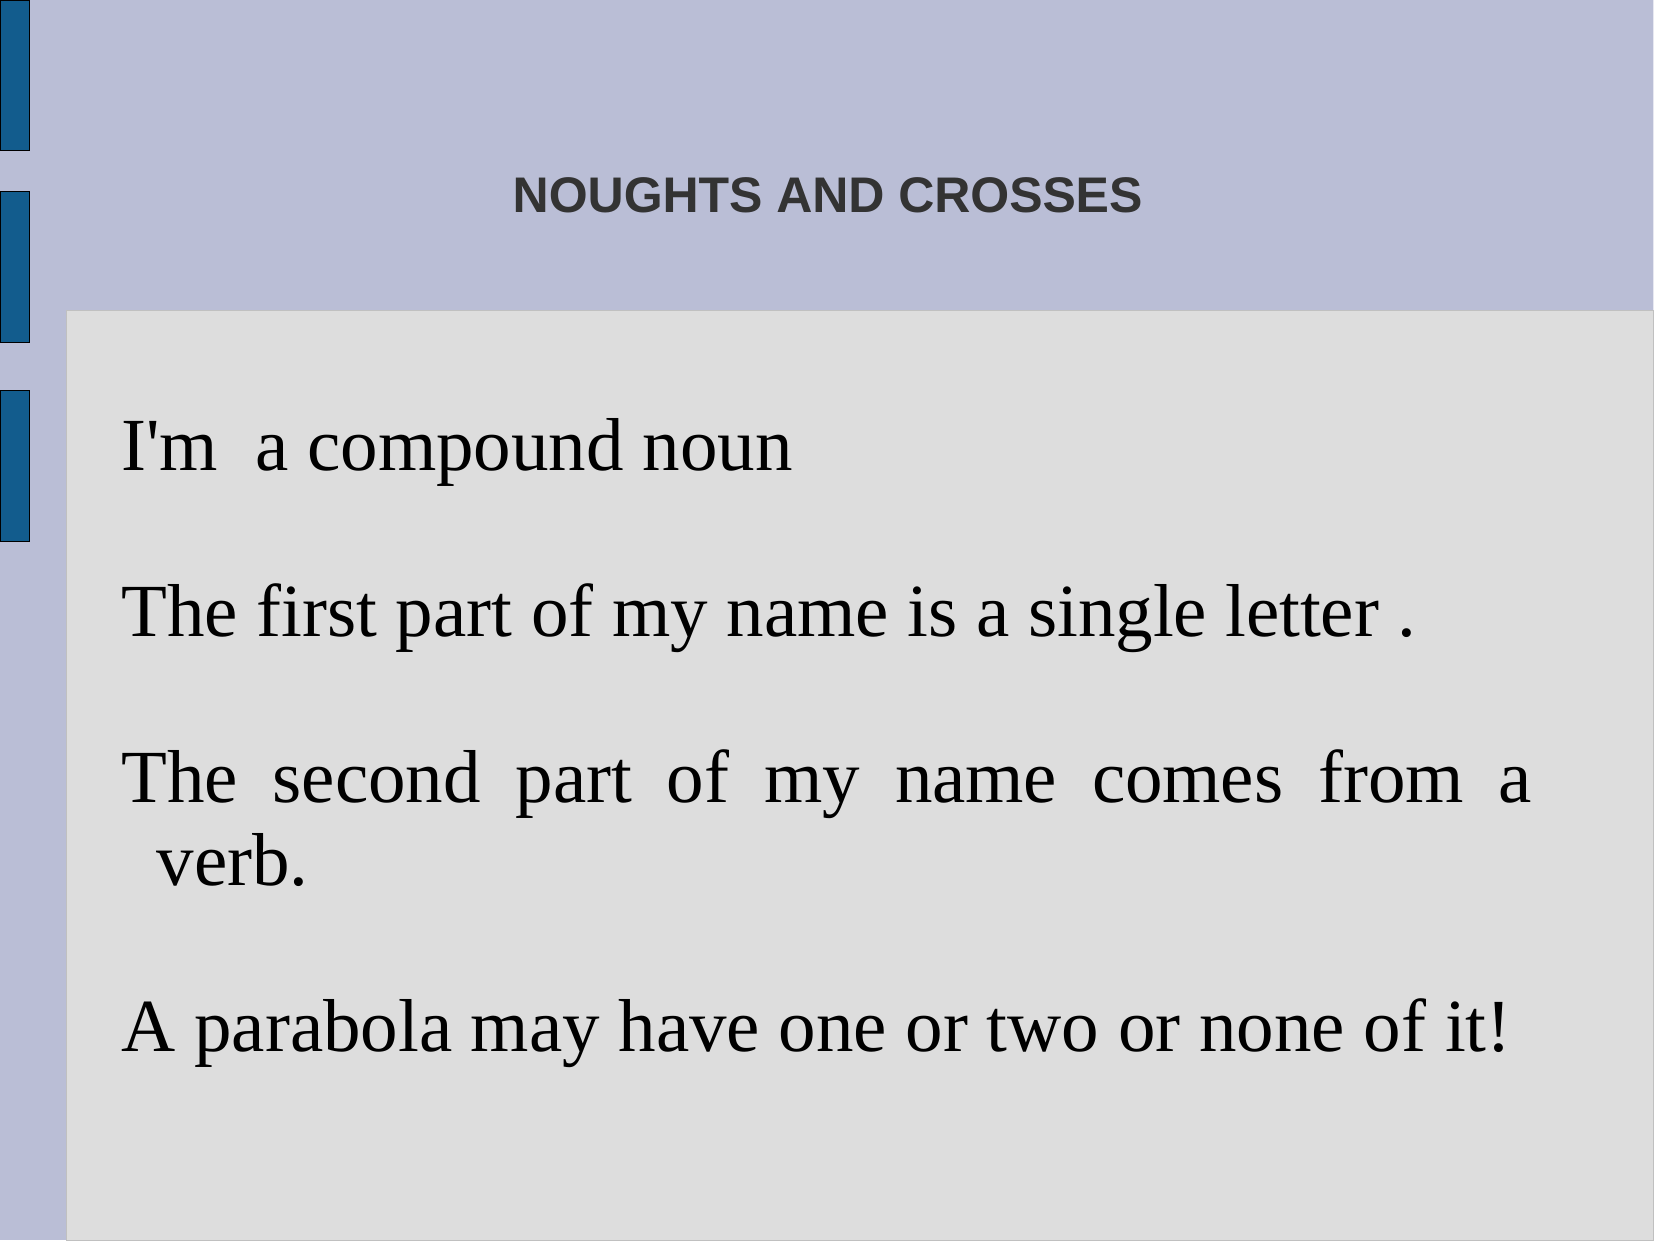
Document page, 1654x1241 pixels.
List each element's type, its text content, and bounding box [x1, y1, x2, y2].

subtitle I'm a compound noun The first part of my name is a single letter . The second part of my name comes from a verb. A parabola may have one or two or none of it! [121, 344, 1534, 1127]
title NOUGHTS AND CROSSES [121, 91, 1534, 299]
